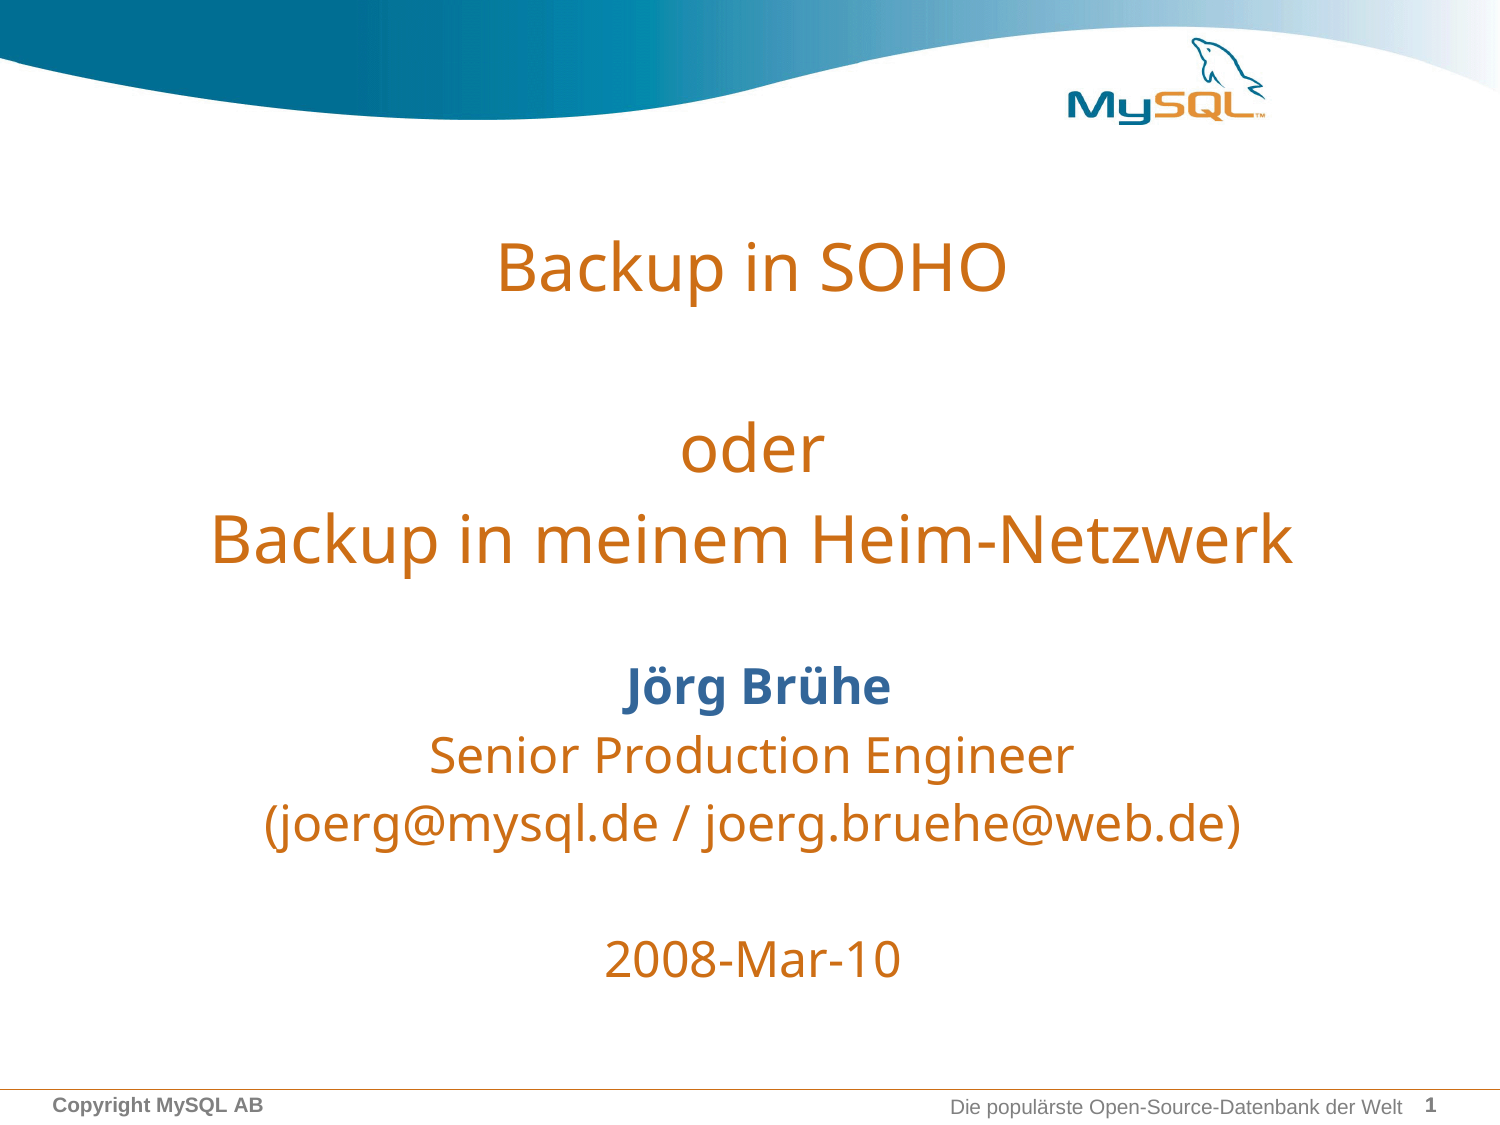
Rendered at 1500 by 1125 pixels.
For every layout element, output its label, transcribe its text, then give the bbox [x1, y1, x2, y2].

title Backup in SOHO oder Backup in meinem Heim-Netzwerk Jörg Brühe Senior Production Engineer (joerg@mysql.de / joerg.bruehe@web.de) 2008-Mar-10 [23, 162, 1483, 1051]
picture [0, 0, 1500, 125]
